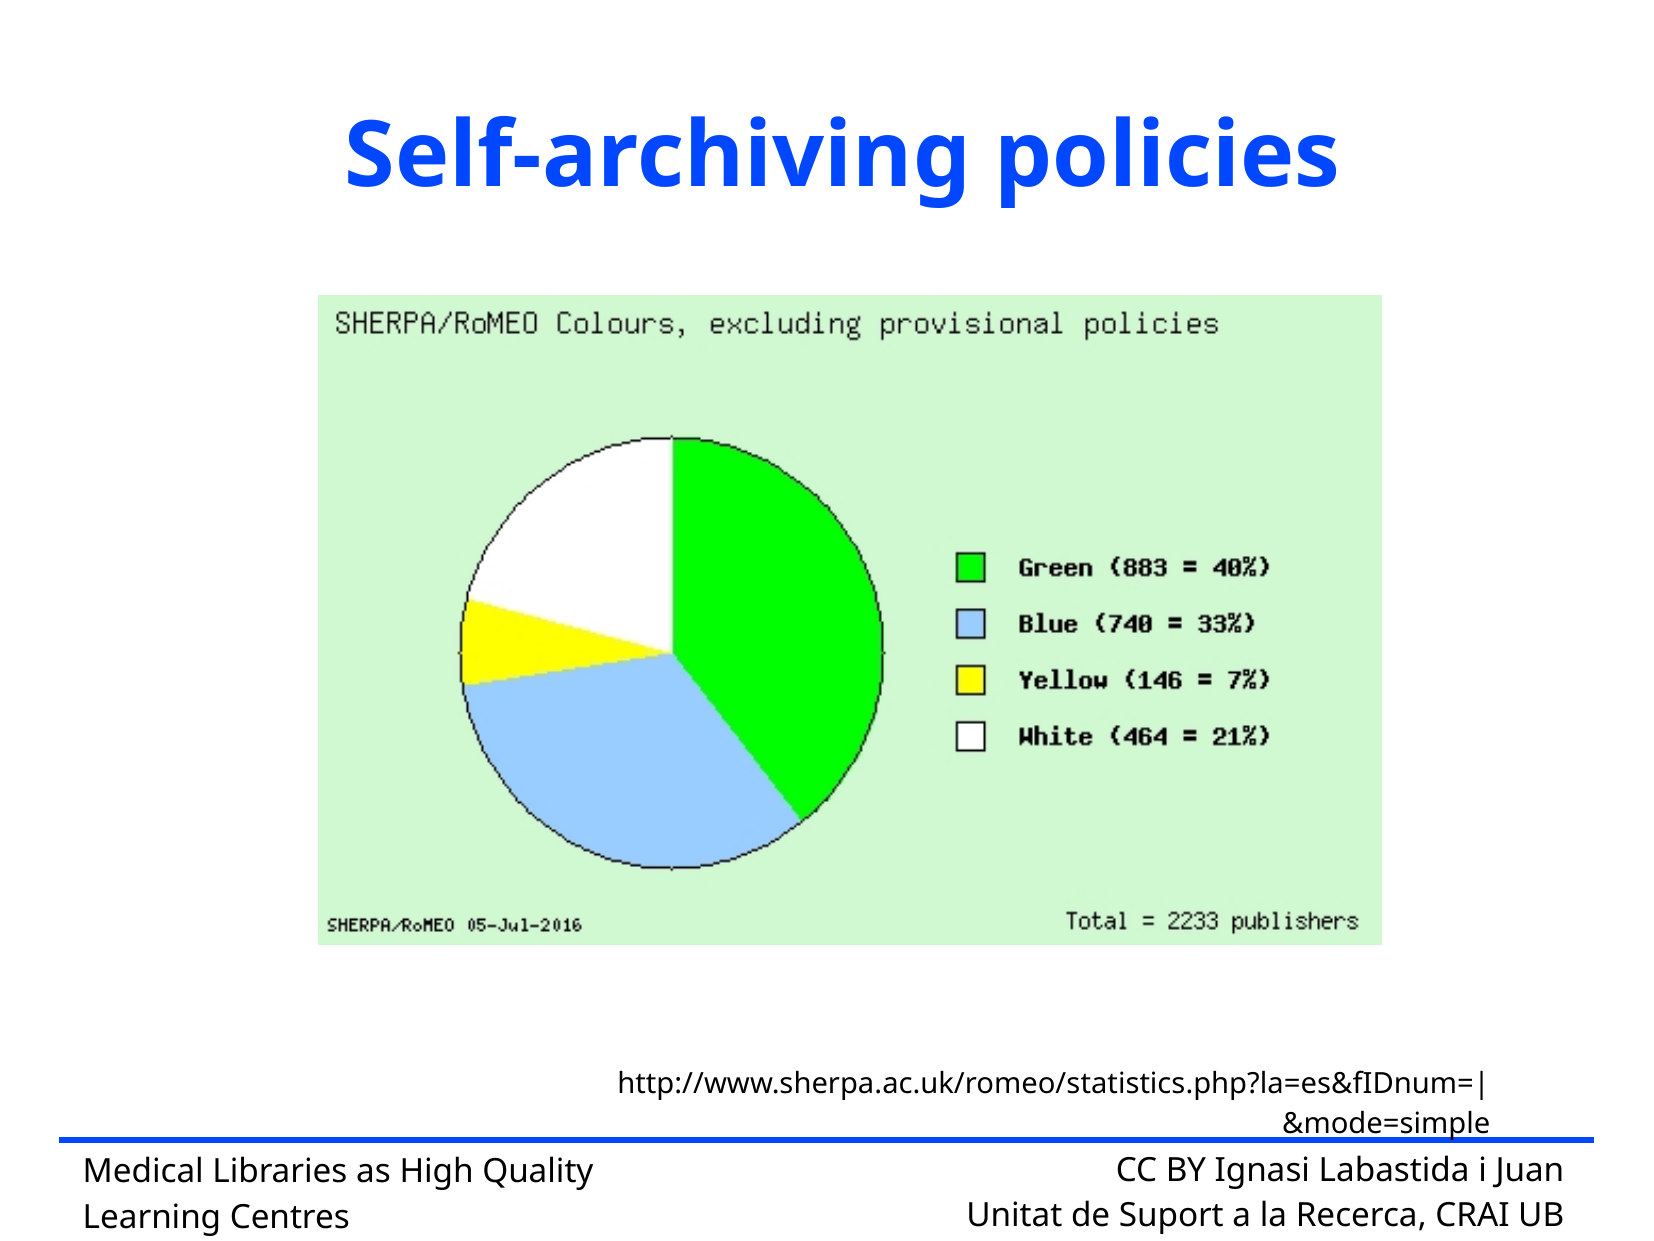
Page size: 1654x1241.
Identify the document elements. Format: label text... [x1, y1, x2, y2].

text_box http://www.sherpa.ac.uk/romeo/statistics.php?la=es&fIDnum=|&mode=simple [450, 1015, 1506, 1110]
picture [318, 295, 1382, 945]
title Self-archiving policies [82, 14, 1571, 292]
